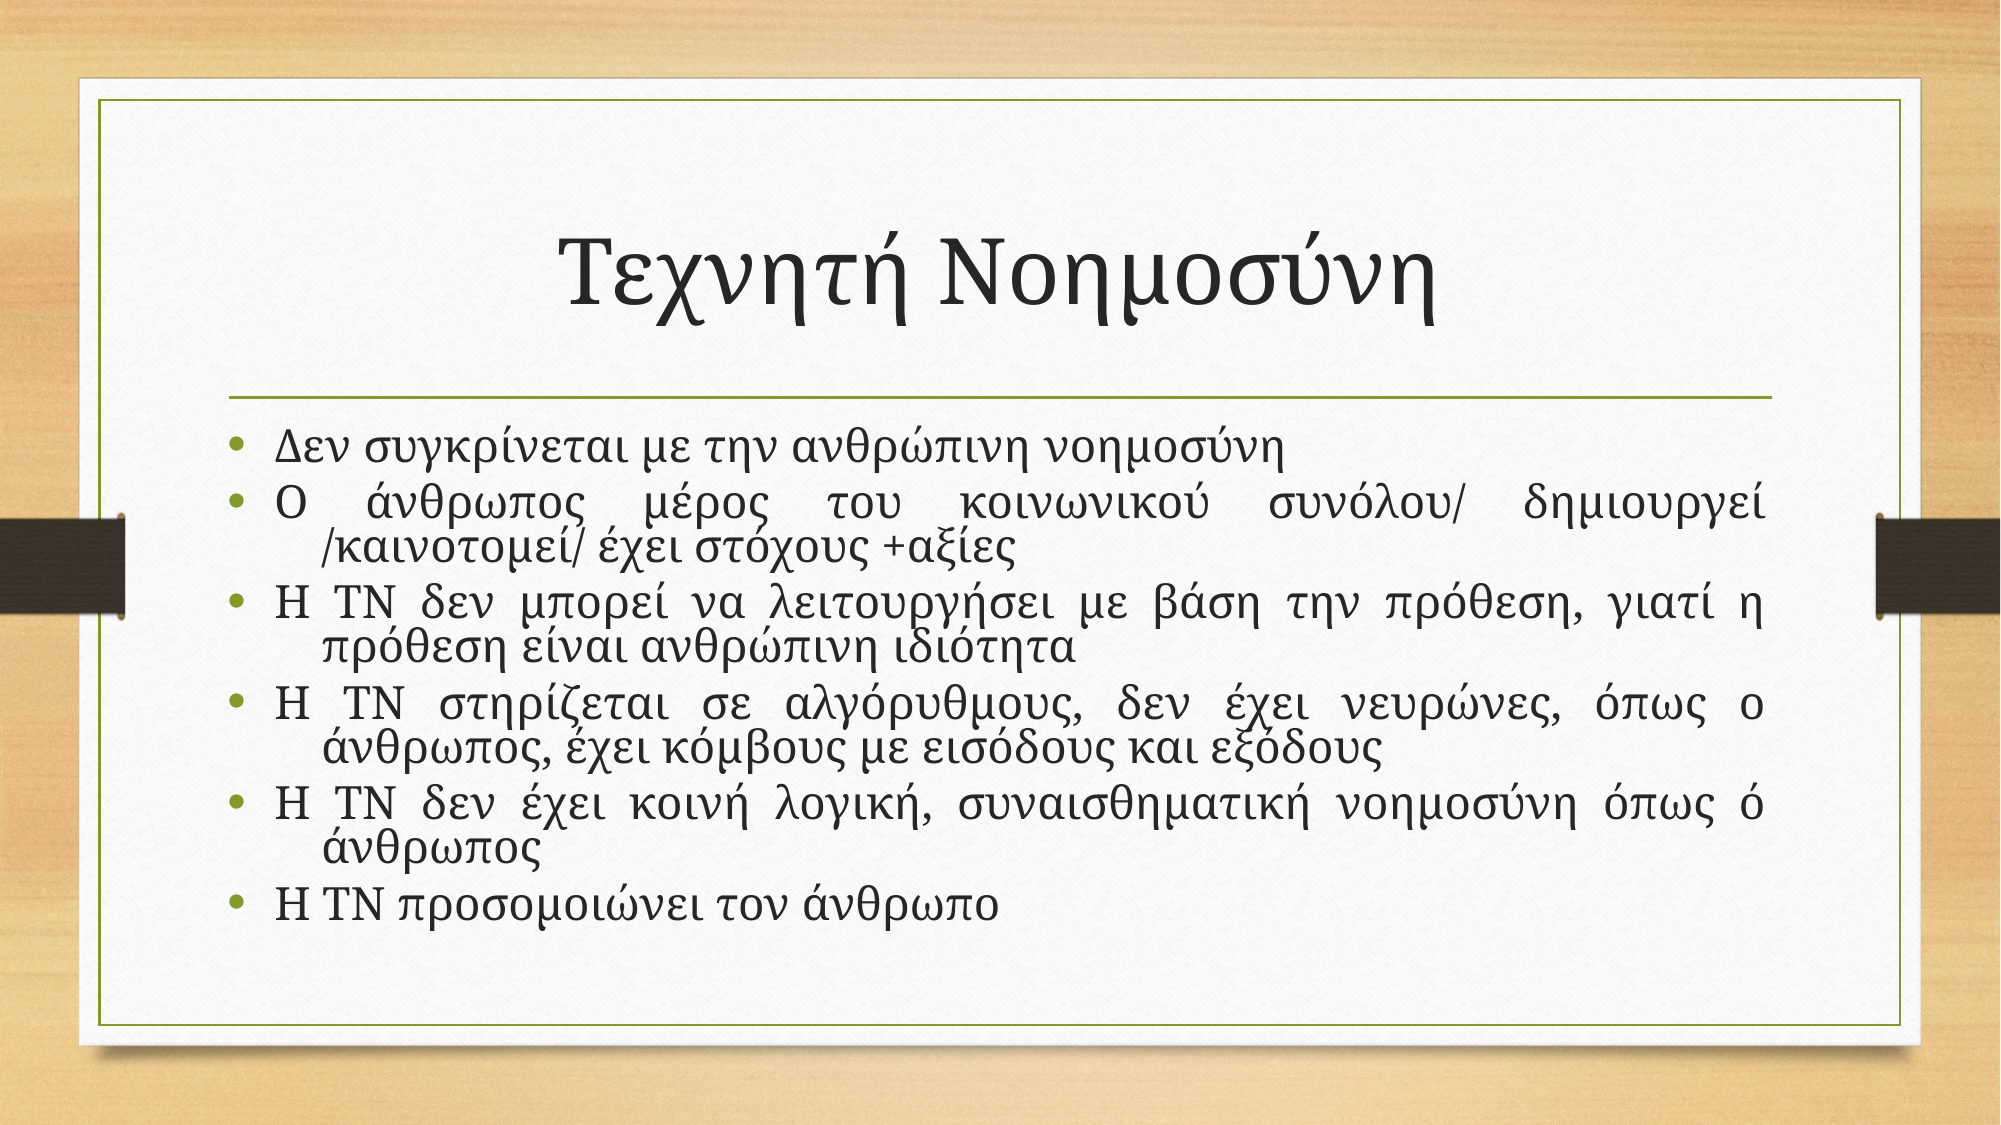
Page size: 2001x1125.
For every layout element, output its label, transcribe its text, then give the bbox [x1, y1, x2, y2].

title Τεχνητή Νοημοσύνη [212, 161, 1788, 376]
list Δεν συγκρίνεται με την ανθρώπινη νοημοσύνη Ο άνθρωπος μέρος του κοινωνικού συνόλου/ δημιουργεί /καινοτομεί/ έχει στόχους +αξίες Η ΤΝ δεν μπορεί να λειτουργήσει με βάση την πρόθεση, γιατί η πρόθεση είναι ανθρώπινη ιδιότητα Η ΤΝ στηρίζεται σε αλγόρυθμους, δεν έχει νευρώνες, όπως ο άνθρωπος, έχει κόμβους με εισόδους και εξόδους Η ΤΝ δεν έχει κοινή λογική, συναισθηματική νοημοσύνη όπως ό άνθρωπος Η ΤΝ προσομοιώνει τον άνθρωπο [212, 419, 1788, 964]
